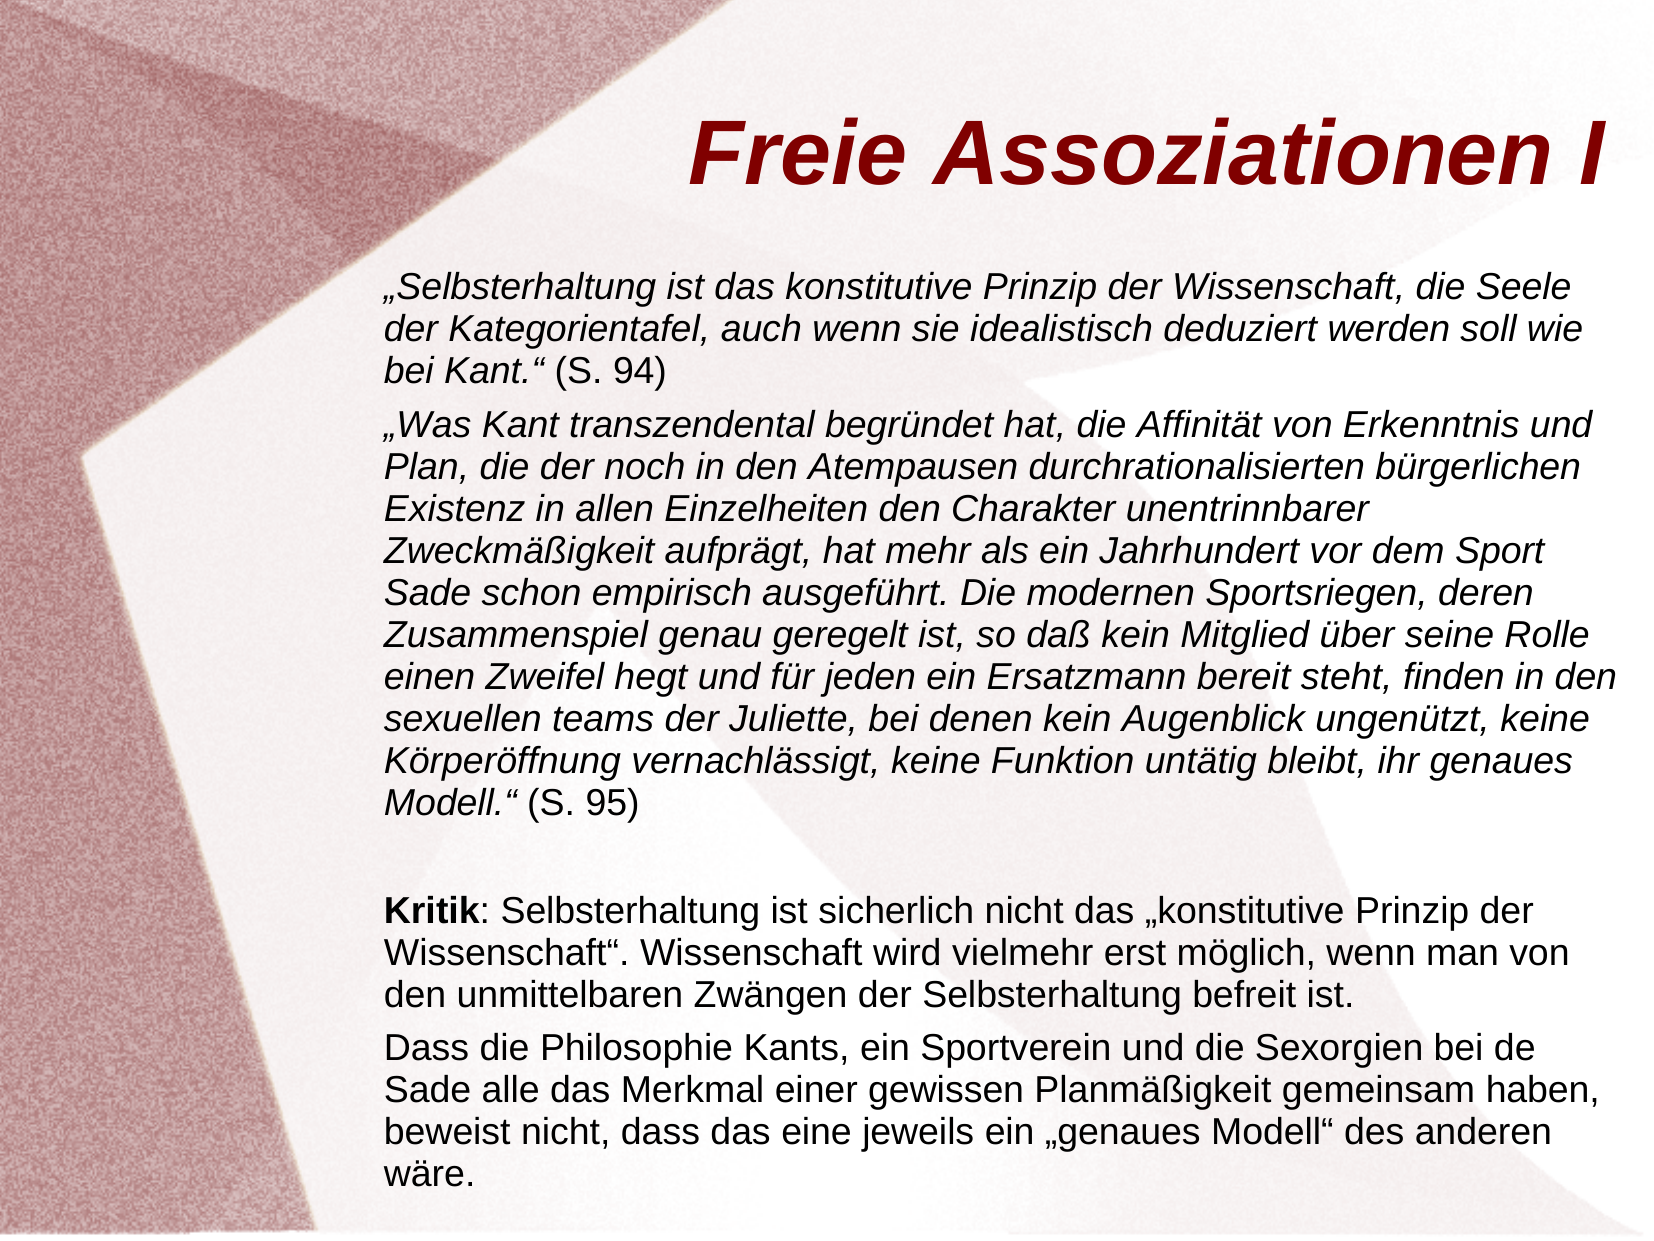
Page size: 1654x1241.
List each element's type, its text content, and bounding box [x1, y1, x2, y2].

title Freie Assoziationen I [596, 56, 1607, 250]
picture [0, 0, 1654, 1241]
list „Selbsterhaltung ist das konstitutive Prinzip der Wissenschaft, die Seele der Kategorientafel, auch wenn sie idealistisch deduziert werden soll wie bei Kant.“ (S. 94) „Was Kant transzendental begründet hat, die Affinität von Erkenntnis und Plan, die der noch in den Atempausen durchrationalisierten bürgerlichen Existenz in allen Einzelheiten den Charakter unentrinnbarer Zweckmäßigkeit aufprägt, hat mehr als ein Jahrhundert vor dem Sport Sade schon empirisch ausgeführt. Die modernen Sportsriegen, deren Zusammenspiel genau geregelt ist, so daß kein Mitglied über seine Rolle einen Zweifel hegt und für jeden ein Ersatzmann bereit steht, finden in den sexuellen teams der Juliette, bei denen kein Augenblick ungenützt, keine Körperöffnung vernachlässigt, keine Funktion untätig bleibt, ihr genaues Modell.“ (S. 95) Kritik: Selbsterhaltung ist sicherlich nicht das „konstitutive Prinzip der Wissenschaft“. Wissenschaft wird vielmehr erst möglich, wenn man von den unmittelbaren Zwängen der Selbsterhaltung befreit ist. Dass die Philosophie Kants, ein Sportverein und die Sexorgien bei de Sade alle das Merkmal einer gewissen Planmäßigkeit gemeinsam haben, beweist nicht, dass das eine jeweils ein „genaues Modell“ des anderen wäre. [383, 265, 1625, 1195]
